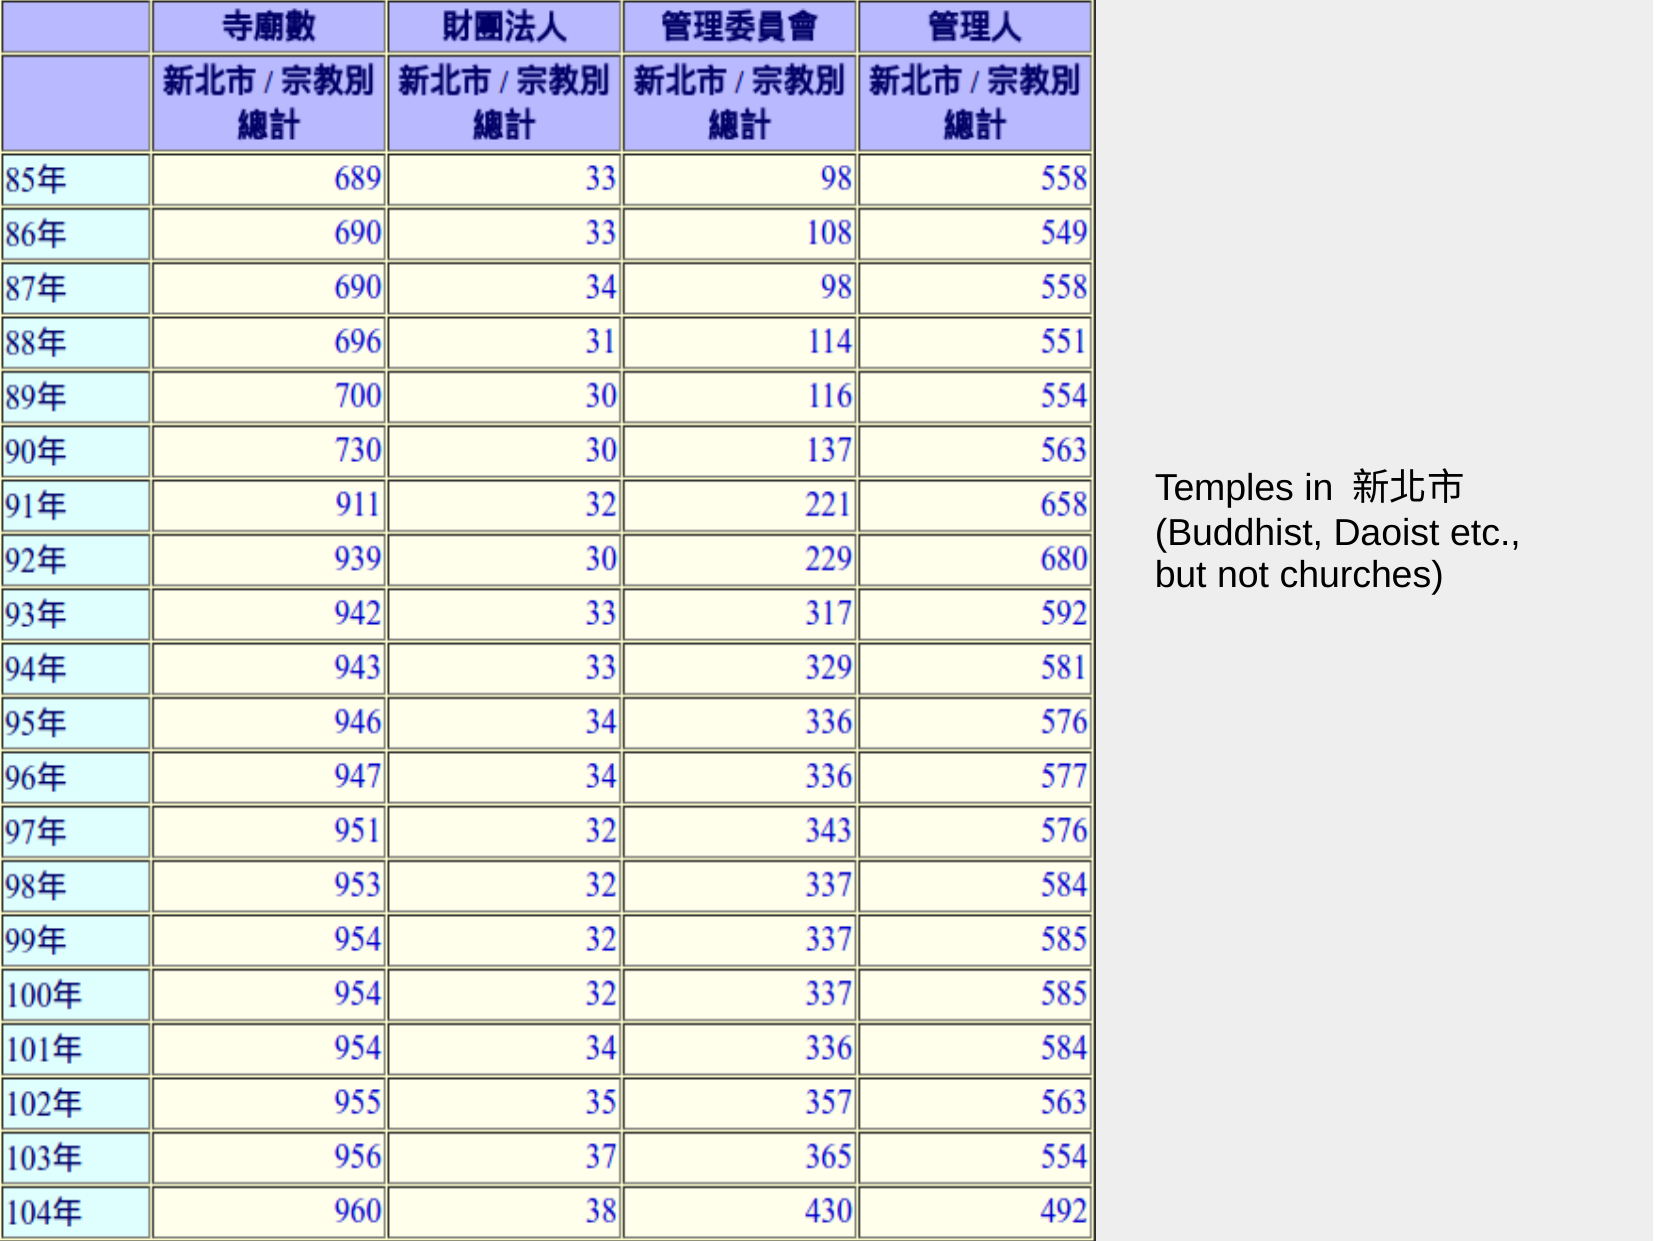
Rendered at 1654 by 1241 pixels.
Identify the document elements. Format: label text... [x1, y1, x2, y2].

text_box Temples in 新北市 (Buddhist, Daoist etc., but not churches) [1140, 450, 1546, 604]
picture [0, 0, 1096, 1241]
